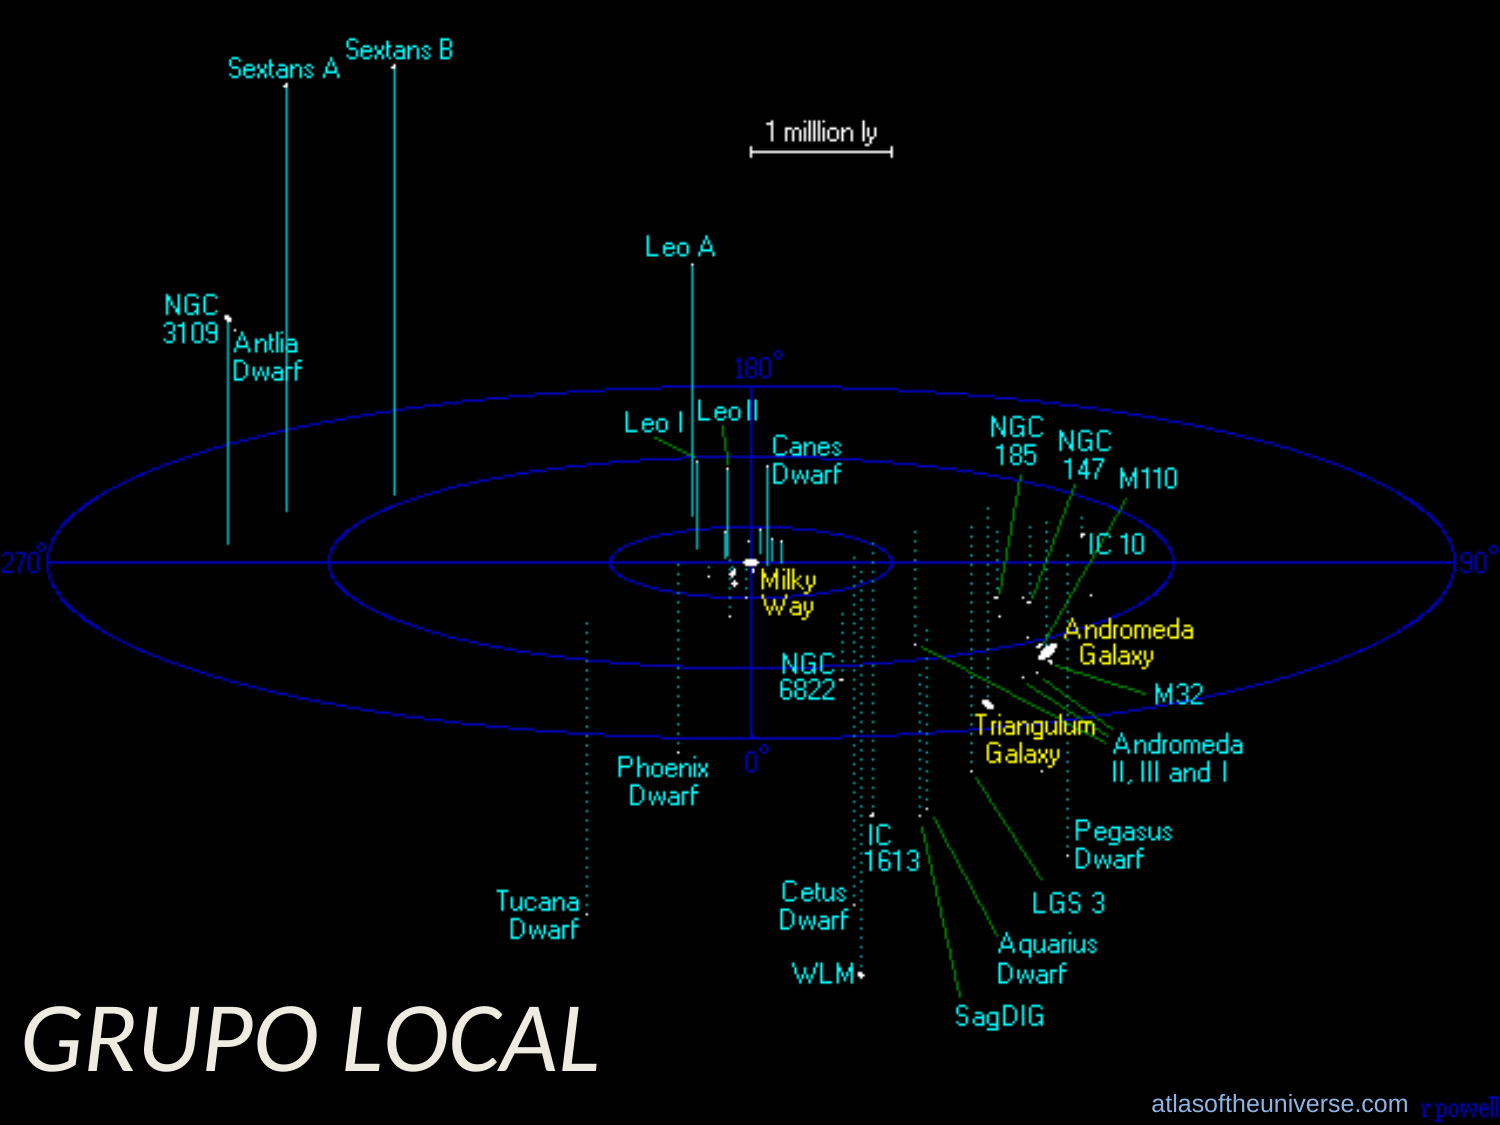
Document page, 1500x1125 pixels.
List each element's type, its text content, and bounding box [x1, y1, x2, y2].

picture [0, 0, 1500, 1125]
title GRUPO LOCAL [0, 937, 622, 1125]
text_box atlasoftheuniverse.com [1136, 1079, 1454, 1125]
